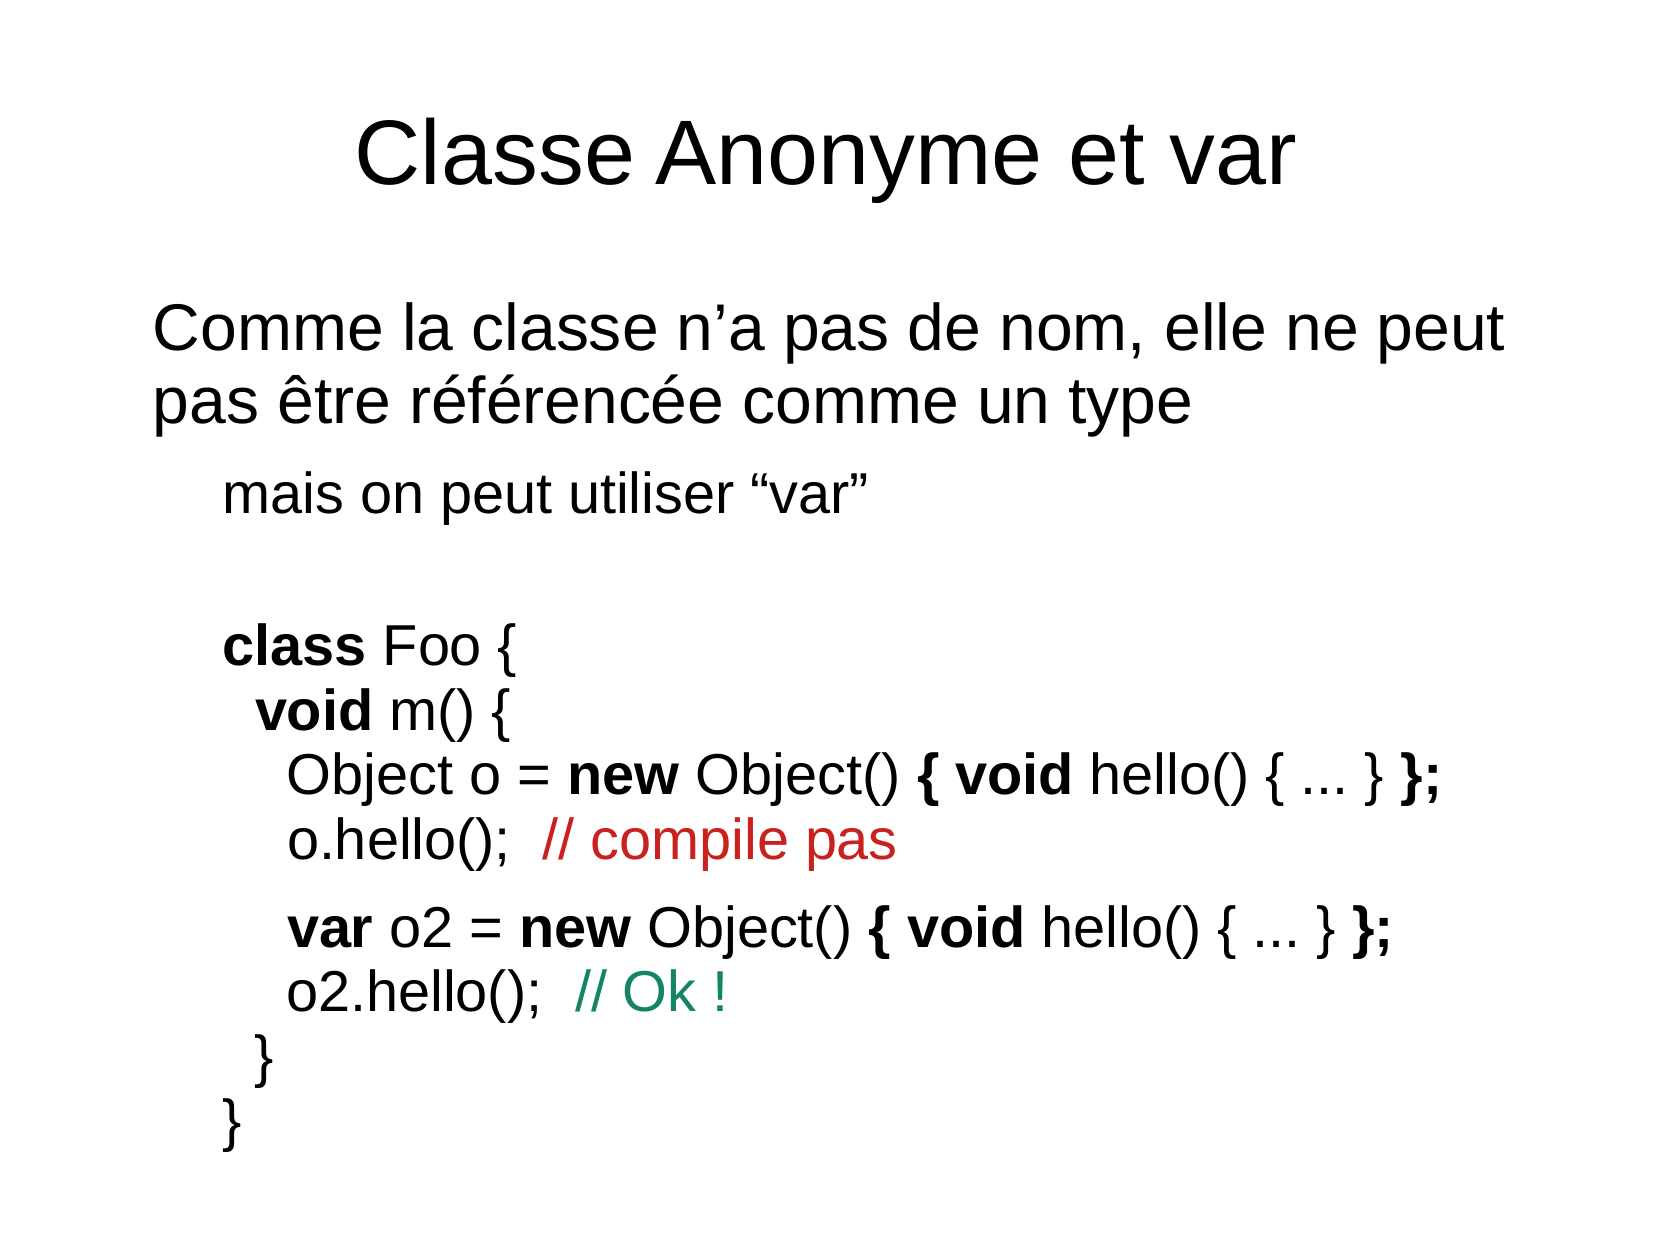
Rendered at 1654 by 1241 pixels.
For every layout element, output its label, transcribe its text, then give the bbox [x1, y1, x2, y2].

title Classe Anonyme et var [82, 49, 1571, 257]
list Comme la classe n’a pas de nom, elle ne peut pas être référencée comme un type mais on peut utiliser “var” class Foo { void m() { Object o = new Object() { void hello() { ... } }; o.hello(); // compile pas var o2 = new Object() { void hello() { ... } }; o2.hello(); // Ok ! } } [82, 290, 1571, 1156]
